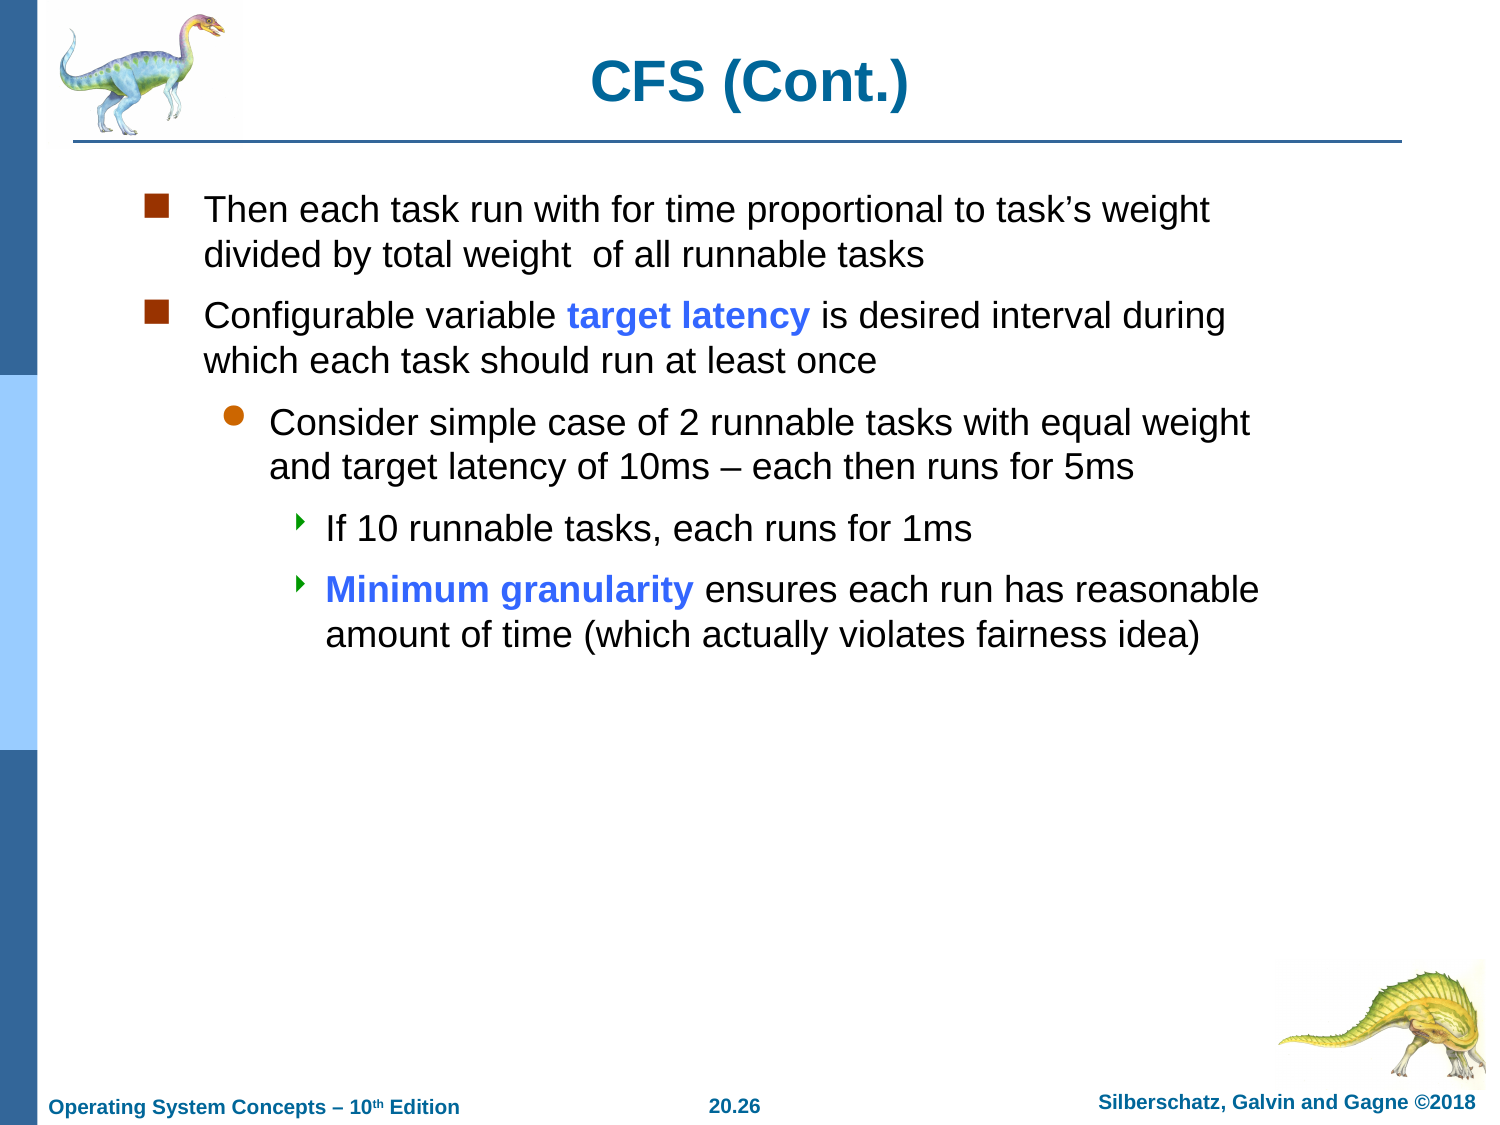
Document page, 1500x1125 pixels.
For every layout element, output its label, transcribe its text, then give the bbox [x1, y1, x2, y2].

list Then each task run with for time proportional to task’s weight divided by total weight of all runnable tasks Configurable variable target latency is desired interval during which each task should run at least once Consider simple case of 2 runnable tasks with equal weight and target latency of 10ms – each then runs for 5ms If 10 runnable tasks, each runs for 1ms Minimum granularity ensures each run has reasonable amount of time (which actually violates fairness idea) [132, 177, 1298, 946]
picture [1415, 1094, 1423, 1099]
title CFS (Cont.) [75, 26, 1426, 122]
picture [1275, 959, 1486, 1090]
picture [46, 0, 243, 149]
